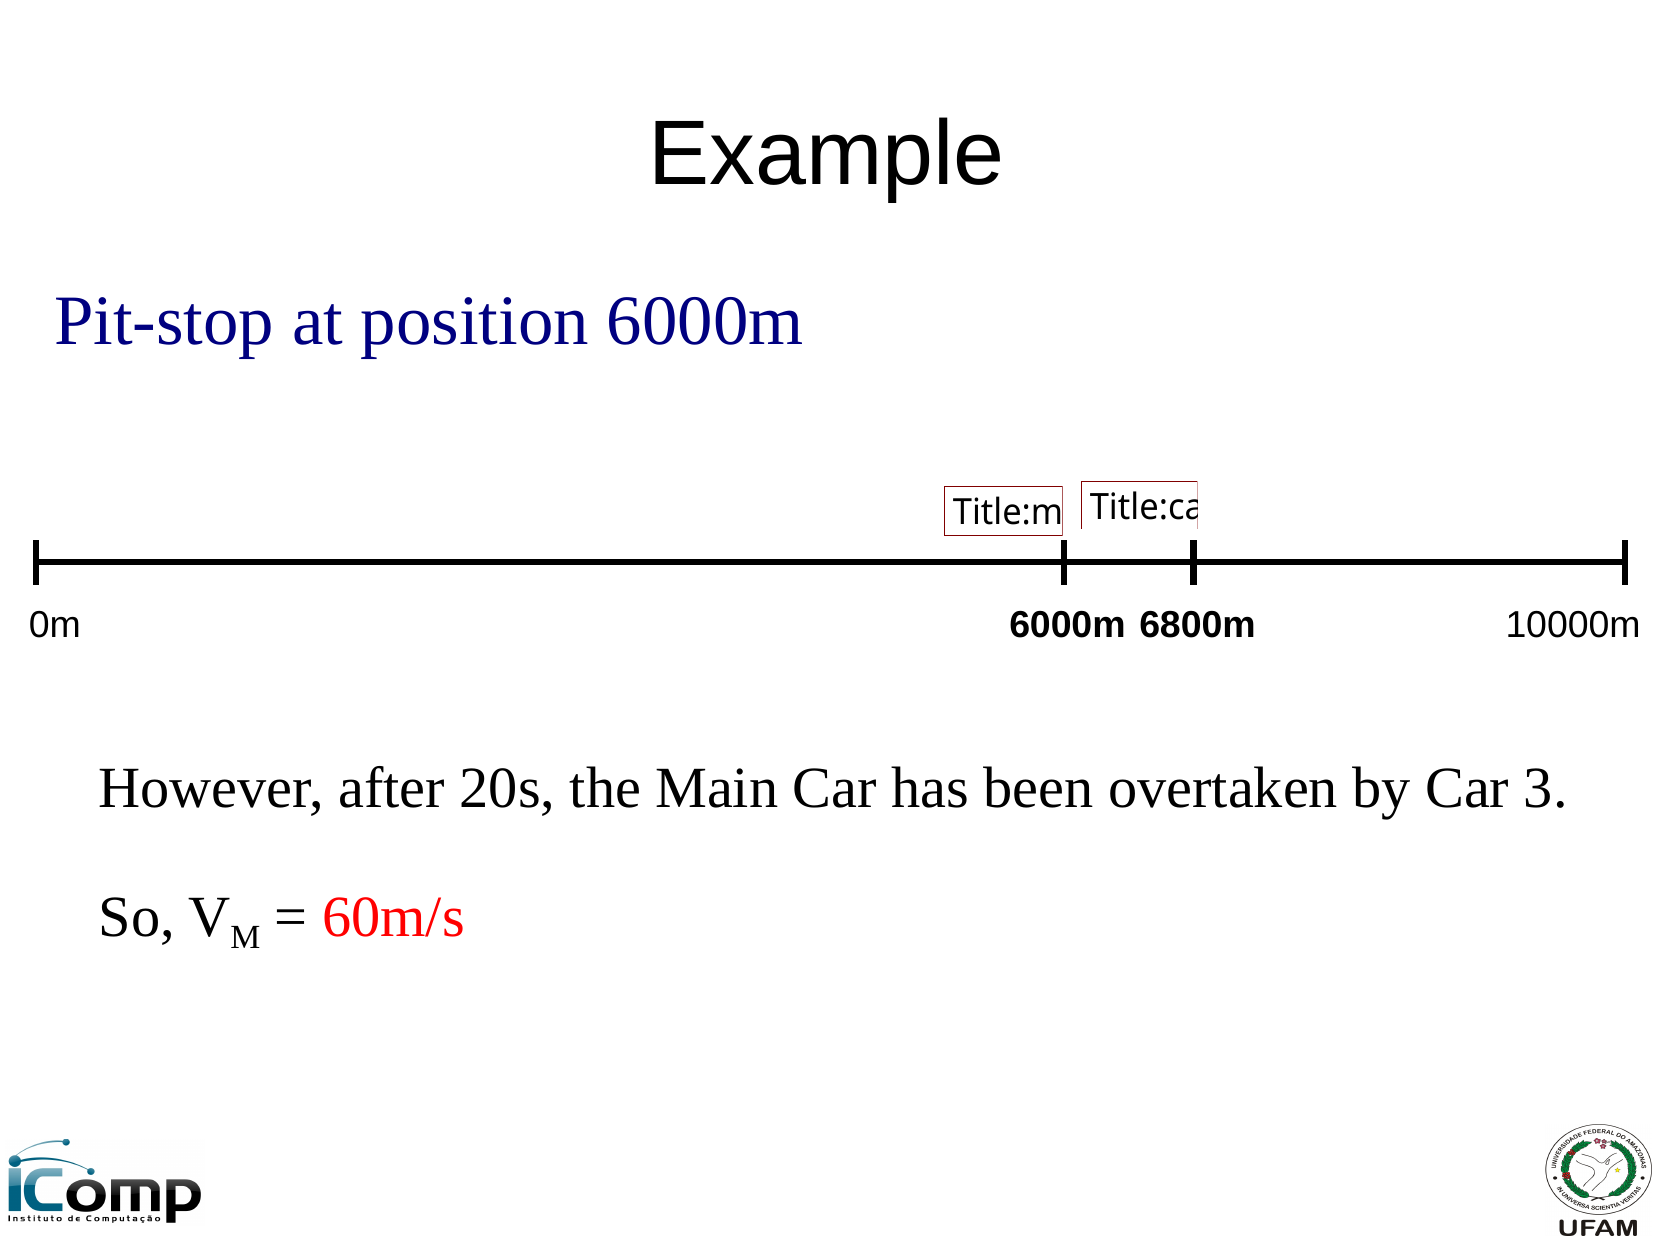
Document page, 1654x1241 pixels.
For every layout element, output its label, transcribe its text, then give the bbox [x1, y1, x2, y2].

picture [1078, 478, 1198, 529]
picture [1545, 1124, 1652, 1236]
text_box 10000m [1490, 596, 1654, 654]
text_box 6800m [1124, 596, 1271, 654]
picture [941, 483, 1063, 536]
text_box 0m [14, 596, 96, 654]
title Example [82, 49, 1571, 257]
text_box 6000m [994, 596, 1124, 654]
picture [5, 1139, 205, 1226]
text_box However, after 20s, the Main Car has been overtaken by Car 3. So, VM = 60m/s [83, 748, 1584, 964]
text_box Pit-stop at position 6000m [39, 274, 820, 368]
